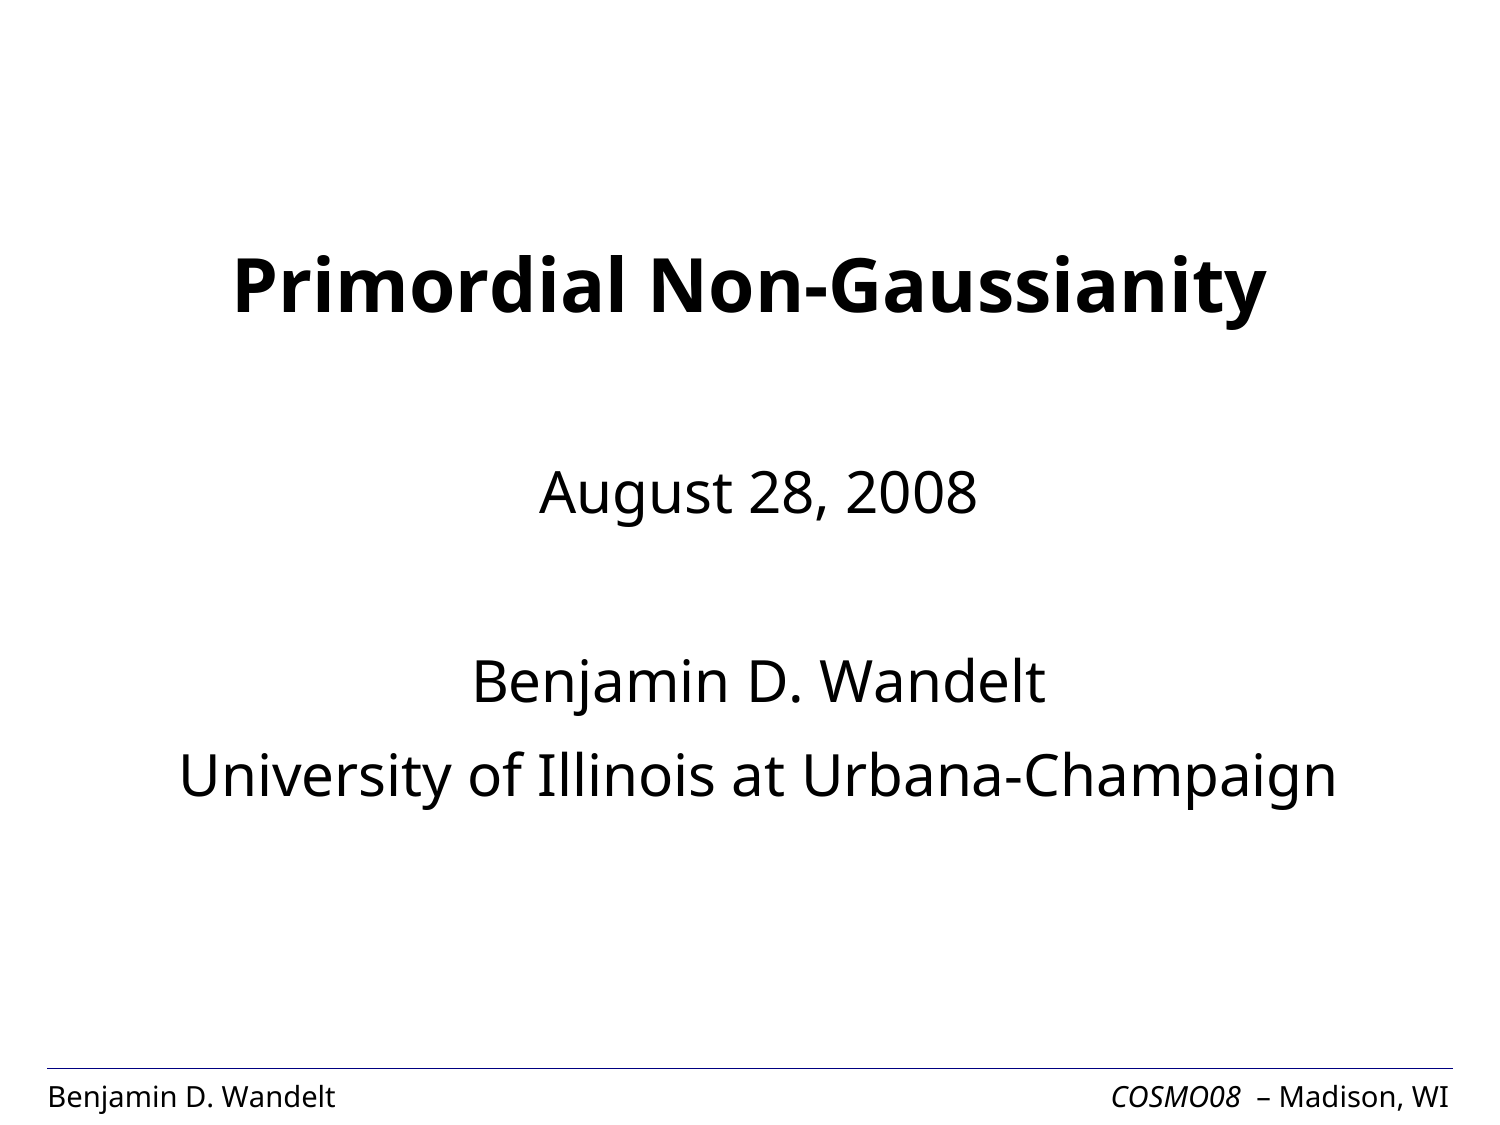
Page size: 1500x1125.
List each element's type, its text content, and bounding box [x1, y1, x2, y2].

list August 28, 2008 Benjamin D. Wandelt University of Illinois at Urbana-Champaign [75, 263, 1425, 1006]
title Primordial Non-Gaussianity [75, 205, 1425, 263]
